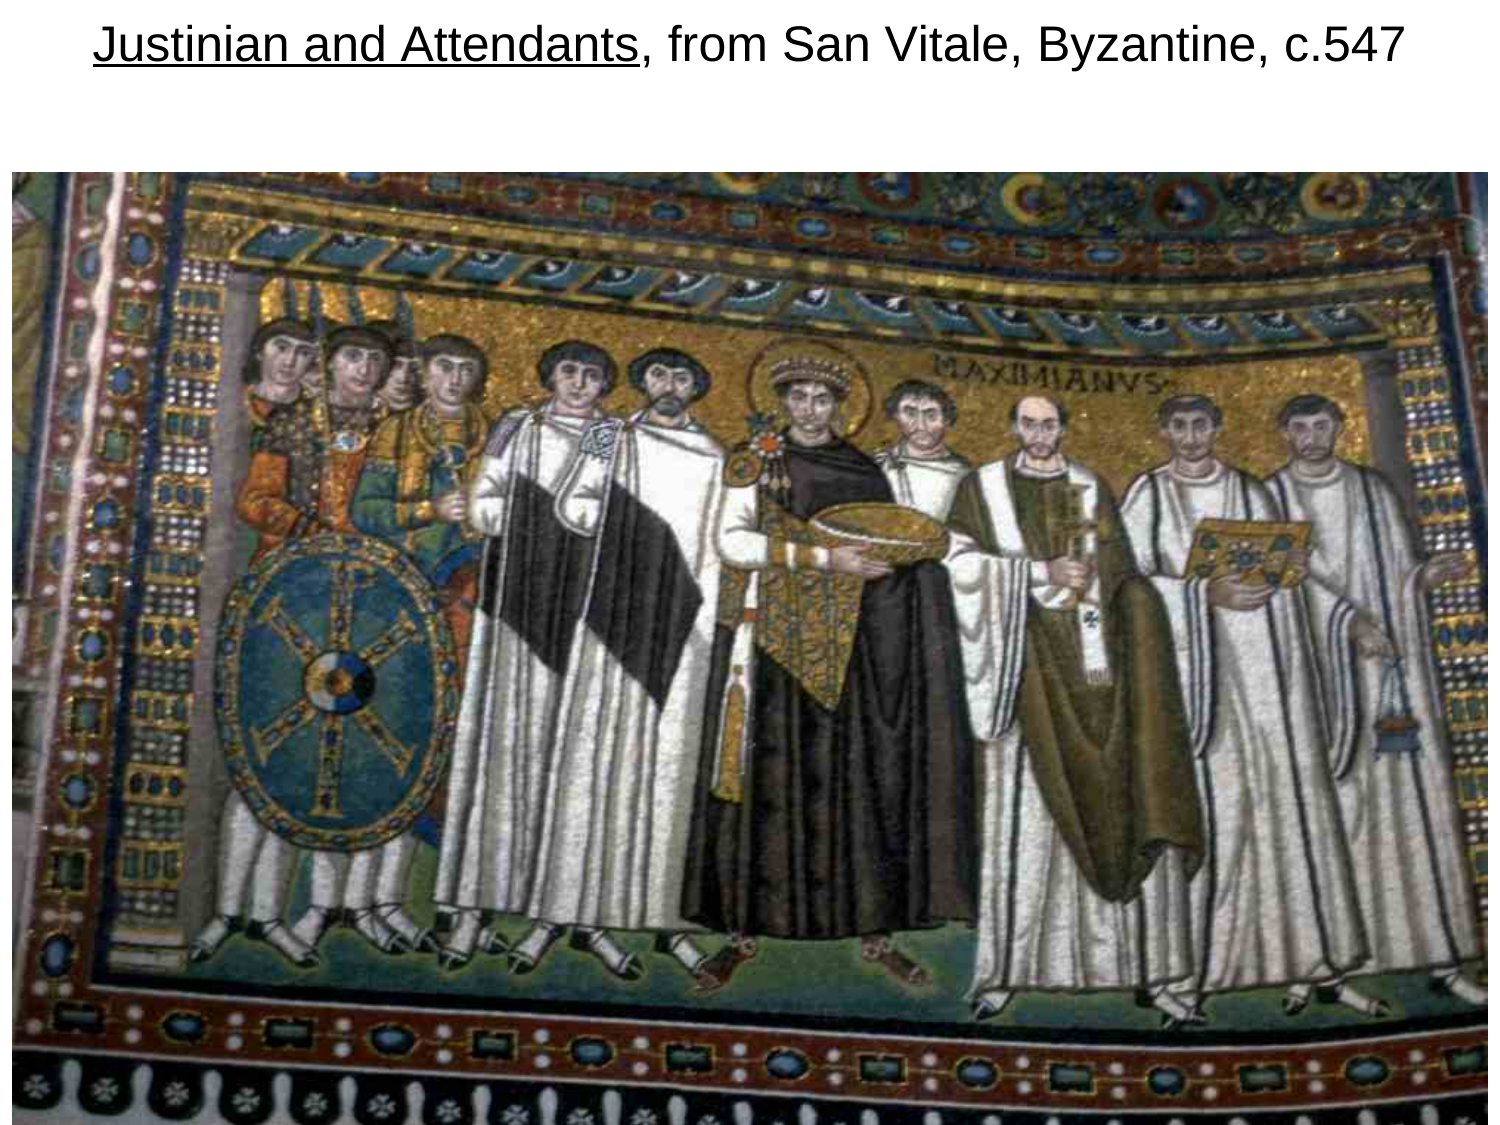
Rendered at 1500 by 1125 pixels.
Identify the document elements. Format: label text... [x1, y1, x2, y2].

title Justinian and Attendants, from San Vitale, Byzantine, c.547 [0, 0, 1500, 100]
picture [12, 172, 1488, 1125]
